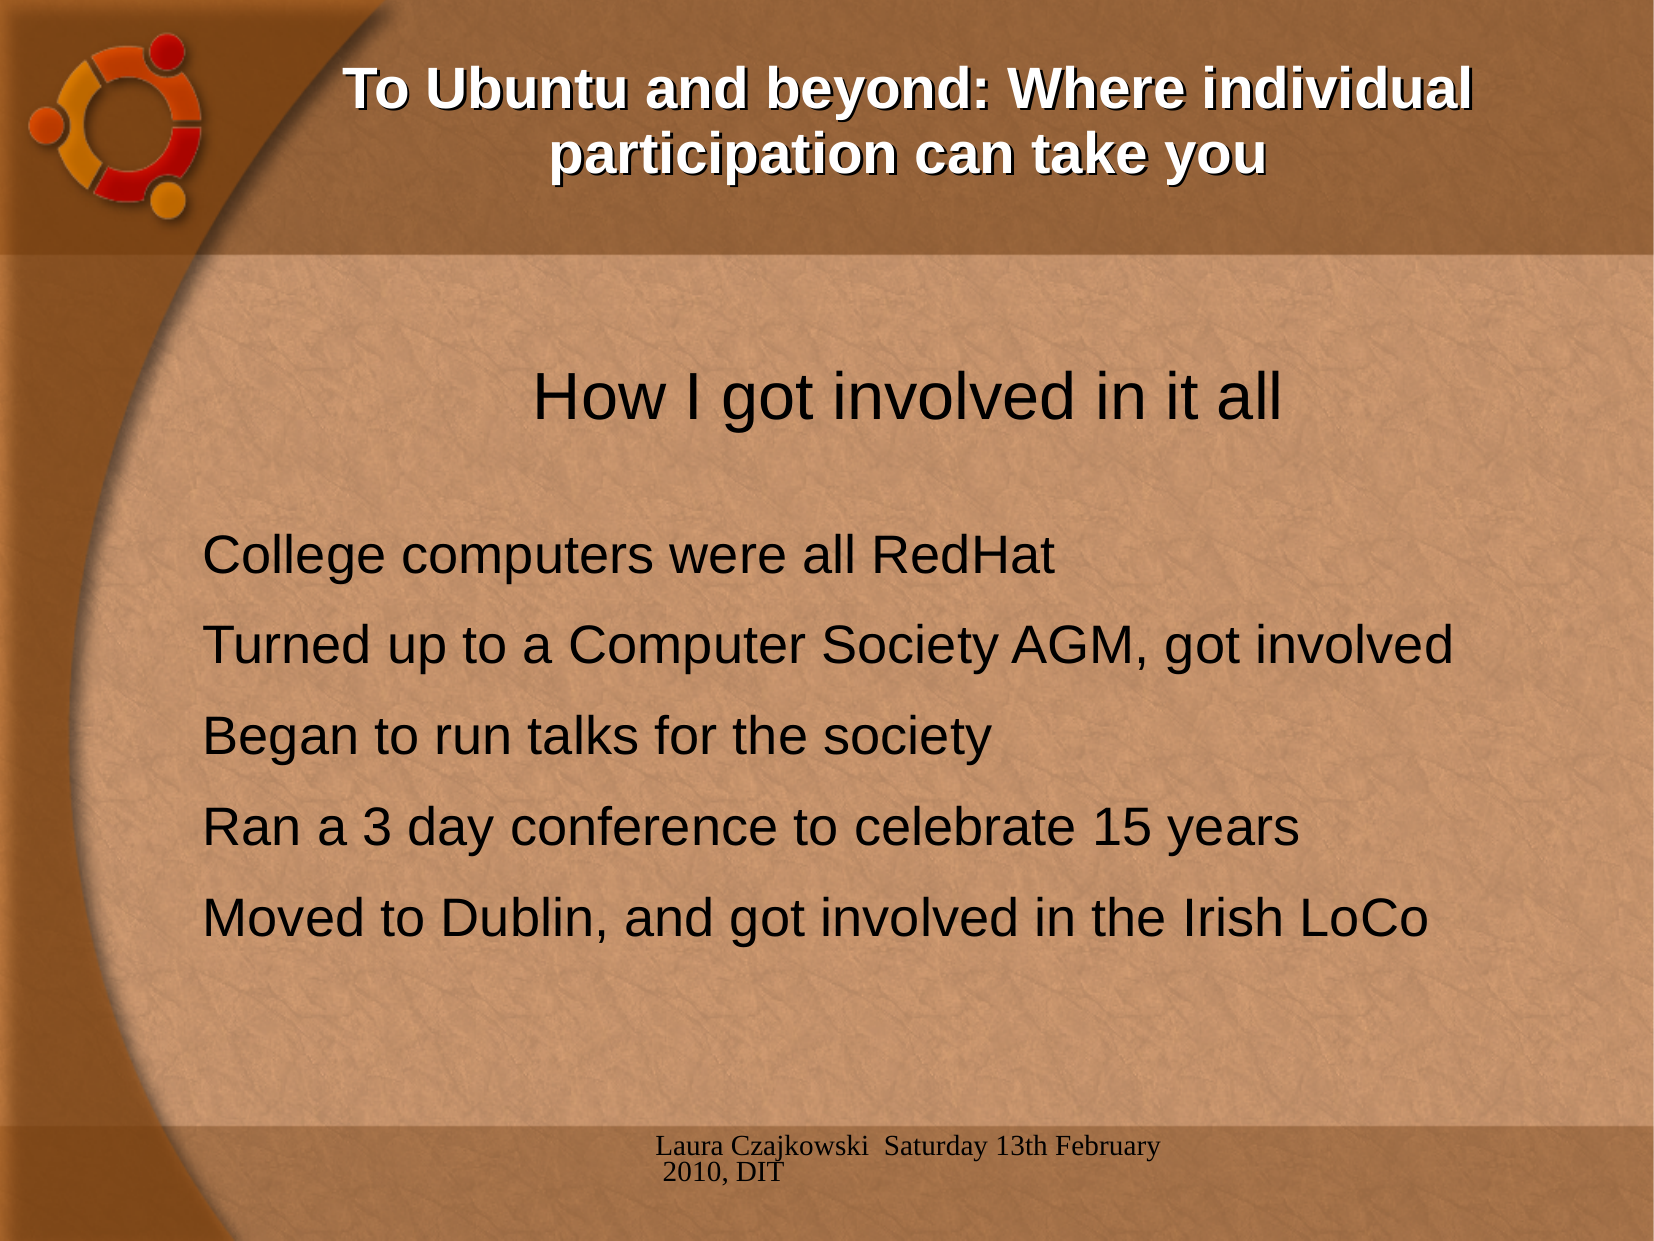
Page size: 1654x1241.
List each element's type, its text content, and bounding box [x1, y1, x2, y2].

subtitle How I got involved in it all College computers were all RedHat Turned up to a Computer Society AGM, got involved Began to run talks for the society Ran a 3 day conference to celebrate 15 years Moved to Dublin, and got involved in the Irish LoCo [187, 154, 1630, 1241]
picture [0, 0, 1654, 1241]
title To Ubuntu and beyond: Where individual participation can take you [187, 40, 1630, 154]
